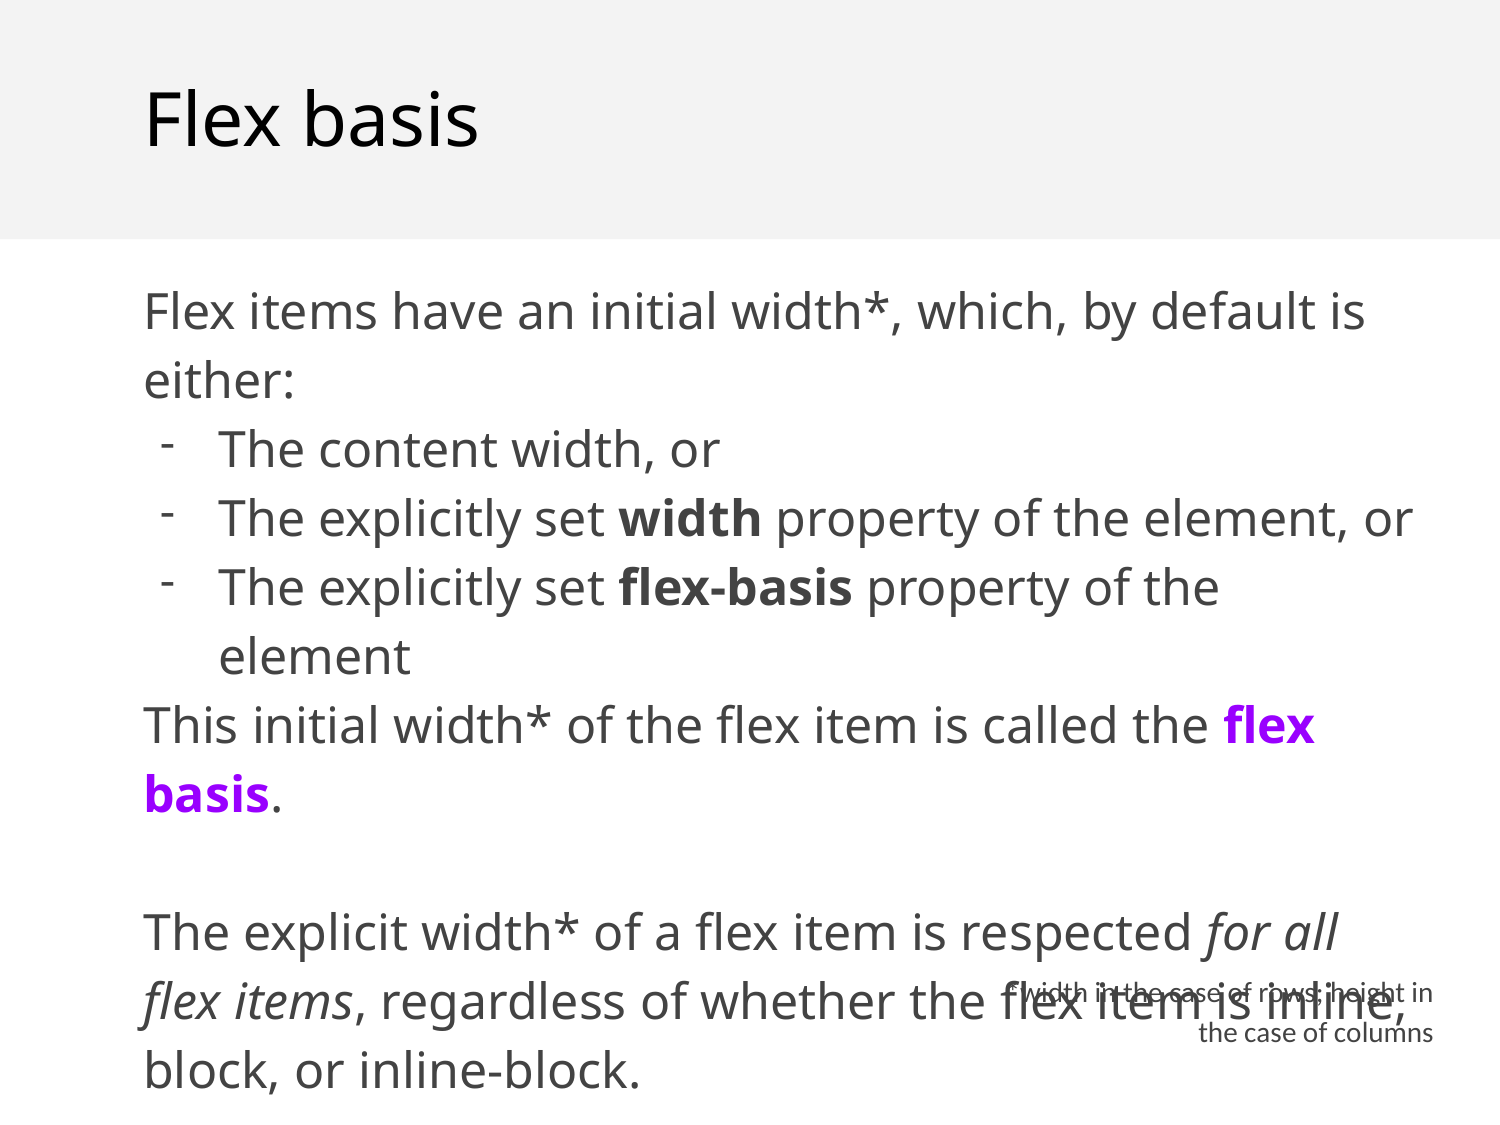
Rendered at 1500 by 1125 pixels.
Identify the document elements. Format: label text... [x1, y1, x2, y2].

list Flex items have an initial width*, which, by default is either: The content width, or The explicitly set width property of the element, or The explicitly set flex-basis property of the element This initial width* of the flex item is called the flex basis. The explicit width* of a flex item is respected for all flex items, regardless of whether the flex item is inline, block, or inline-block. [128, 255, 1437, 883]
list *width in the case of rows; height in the case of columns [951, 952, 1449, 1099]
title Flex basis [128, 56, 1372, 183]
